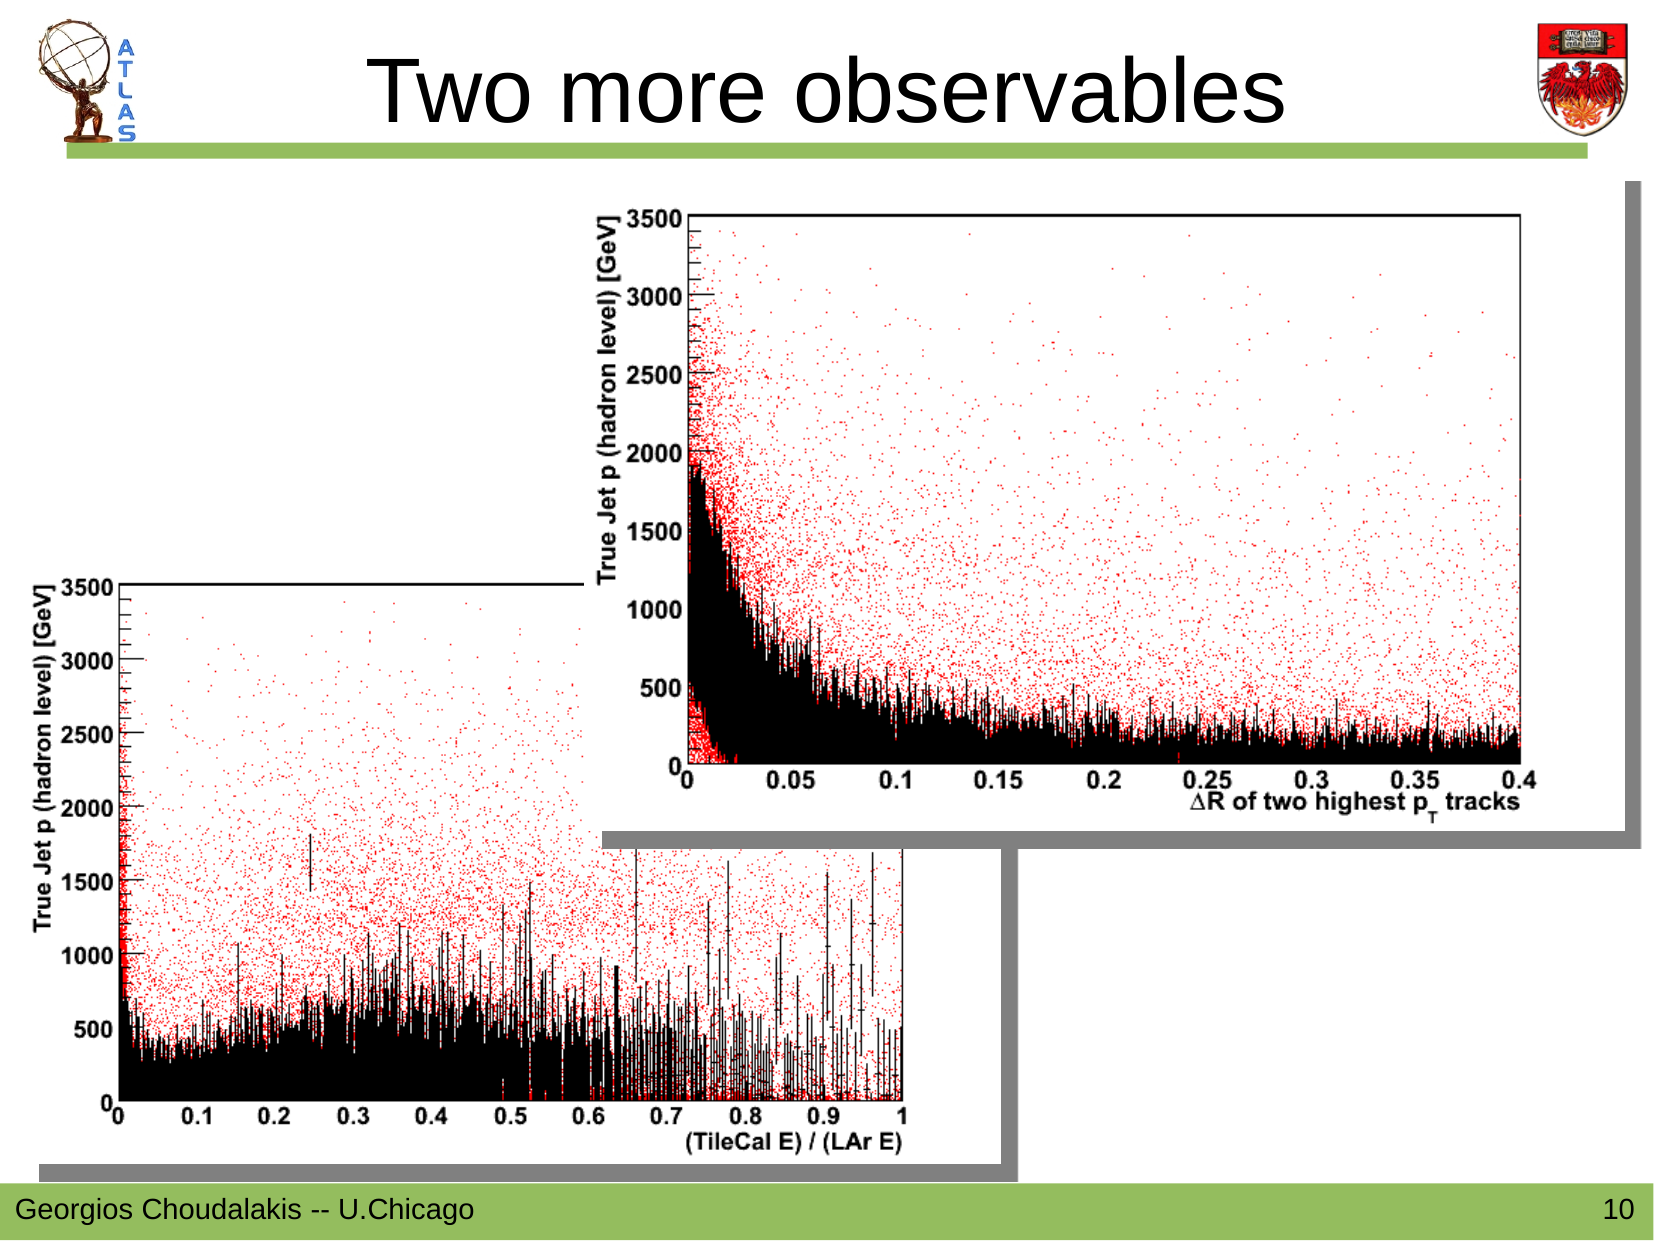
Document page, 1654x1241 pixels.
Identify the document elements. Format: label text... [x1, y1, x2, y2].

picture [2, 8, 172, 155]
picture [1537, 23, 1629, 137]
picture [21, 163, 1625, 1164]
title Two more observables [82, 26, 1571, 154]
